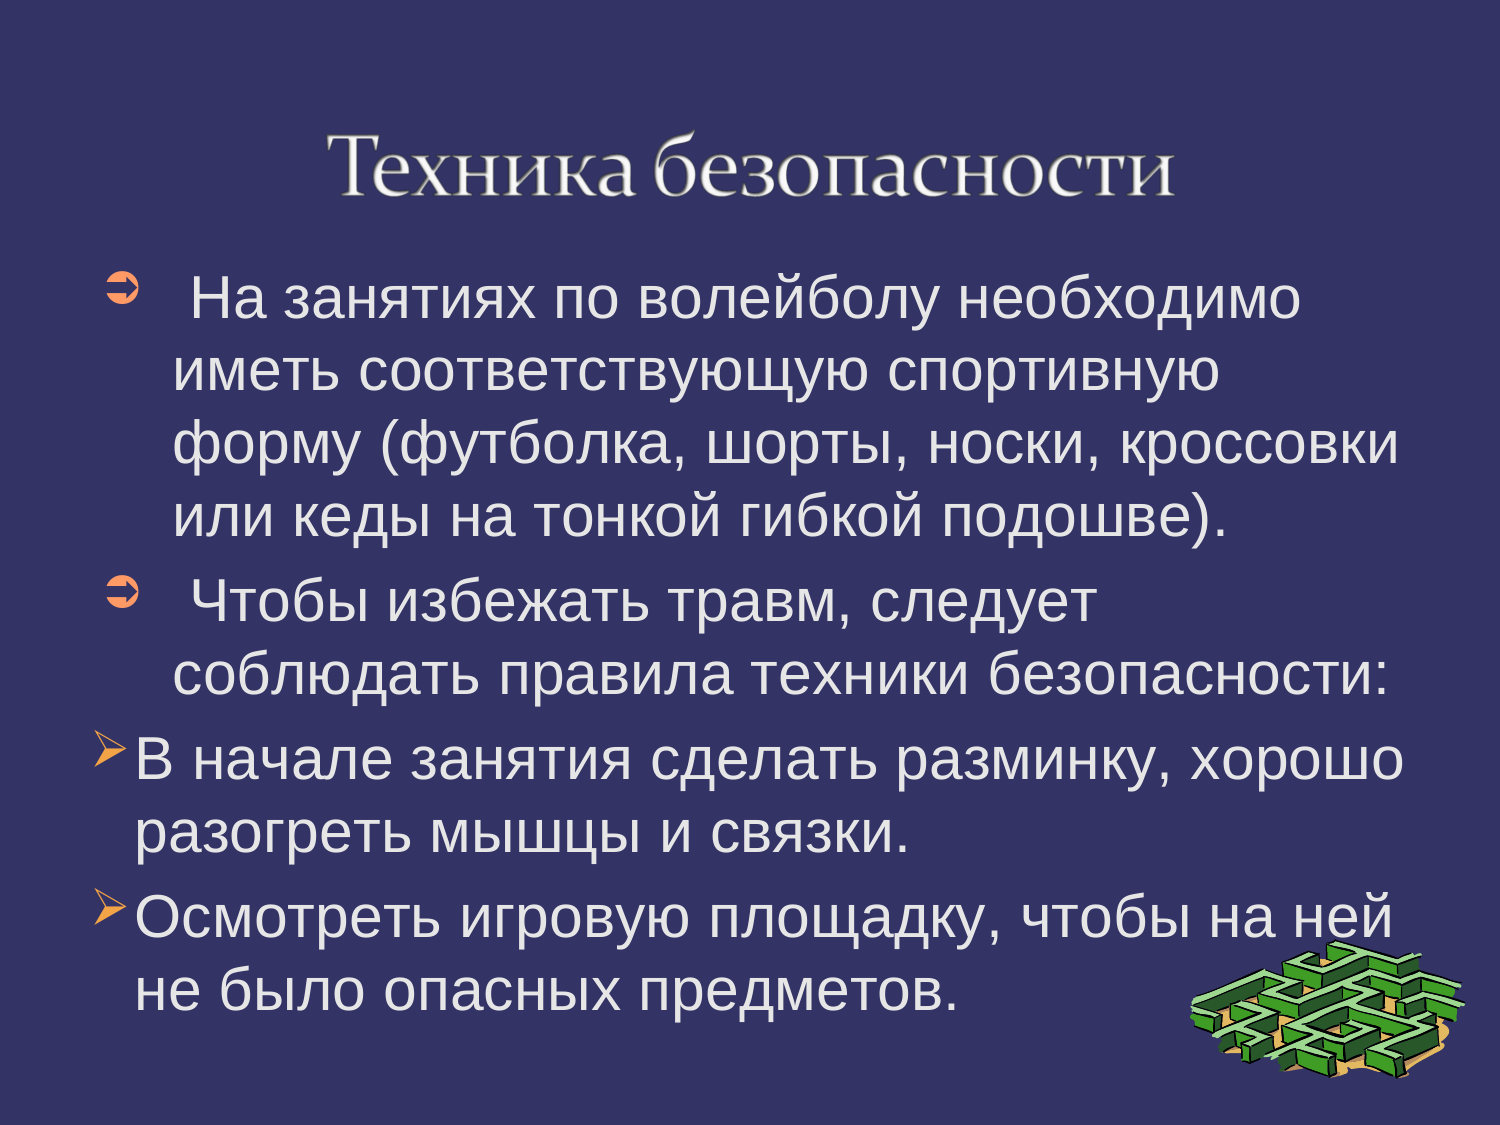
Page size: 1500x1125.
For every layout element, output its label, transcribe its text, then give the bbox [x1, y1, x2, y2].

text_box [73, 23, 1427, 227]
list На занятиях по волейболу необходимо иметь соответствующую спортивную форму (футболка, шорты, носки, кроссовки или кеды на тонкой гибкой подошве). Чтобы избежать травм, следует соблюдать правила техники безопасности: В начале занятия сделать разминку, хорошо разогреть мышцы и связки. Осмотреть игровую площадку, чтобы на ней не было опасных предметов. [75, 249, 1426, 1030]
